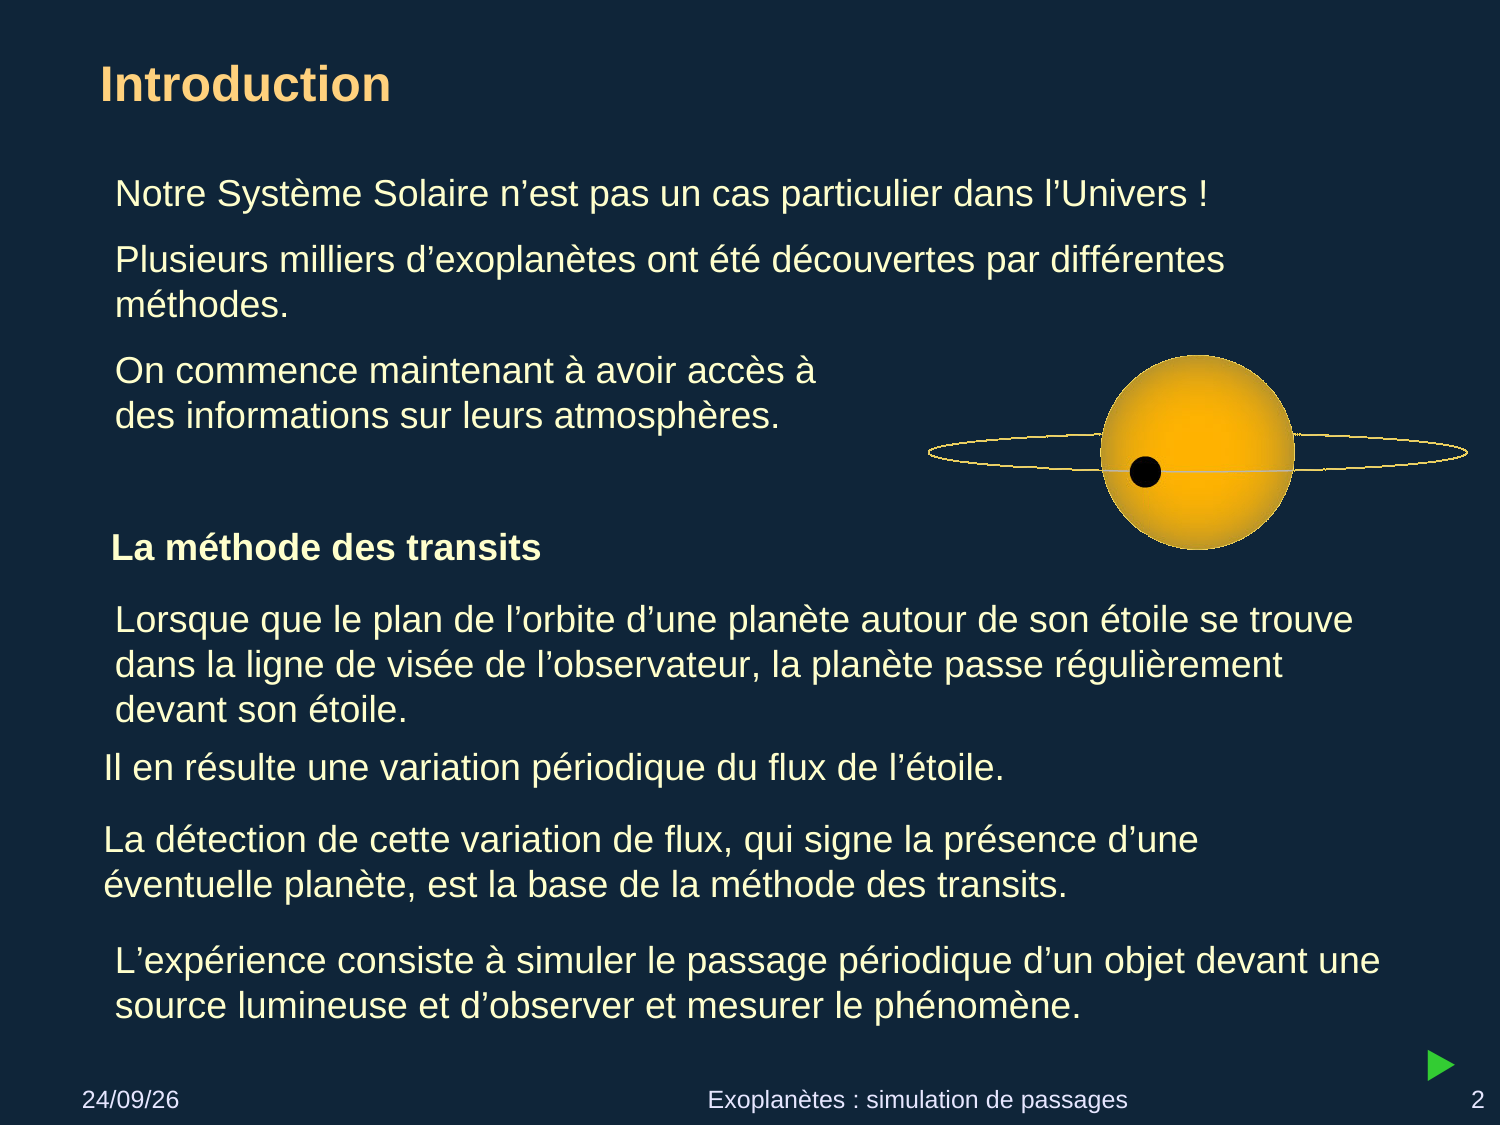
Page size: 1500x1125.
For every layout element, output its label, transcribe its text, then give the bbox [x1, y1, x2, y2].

text_box Lorsque que le plan de l’orbite d’une planète autour de son étoile se trouve dans la ligne de visée de l’observateur, la planète passe régulièrement devant son étoile. [100, 587, 1424, 738]
text_box La détection de cette variation de flux, qui signe la présence d’une éventuelle planète, est la base de la méthode des transits. [88, 807, 1412, 914]
text_box La méthode des transits [96, 515, 557, 576]
text_box Plusieurs milliers d’exoplanètes ont été découvertes par différentes méthodes. [100, 227, 1424, 334]
text_box Notre Système Solaire n’est pas un cas particulier dans l’Univers ! [100, 160, 1424, 222]
text_box Il en résulte une variation périodique du flux de l’étoile. [88, 735, 1412, 797]
picture [915, 349, 1471, 559]
text_box  [1409, 1034, 1475, 1096]
text_box On commence maintenant à avoir accès à des informations sur leurs atmosphères. [100, 338, 869, 444]
text_box Introduction [85, 44, 407, 120]
text_box L’expérience consiste à simuler le passage périodique d’un objet devant une source lumineuse et d’observer et mesurer le phénomène. [100, 928, 1424, 1035]
